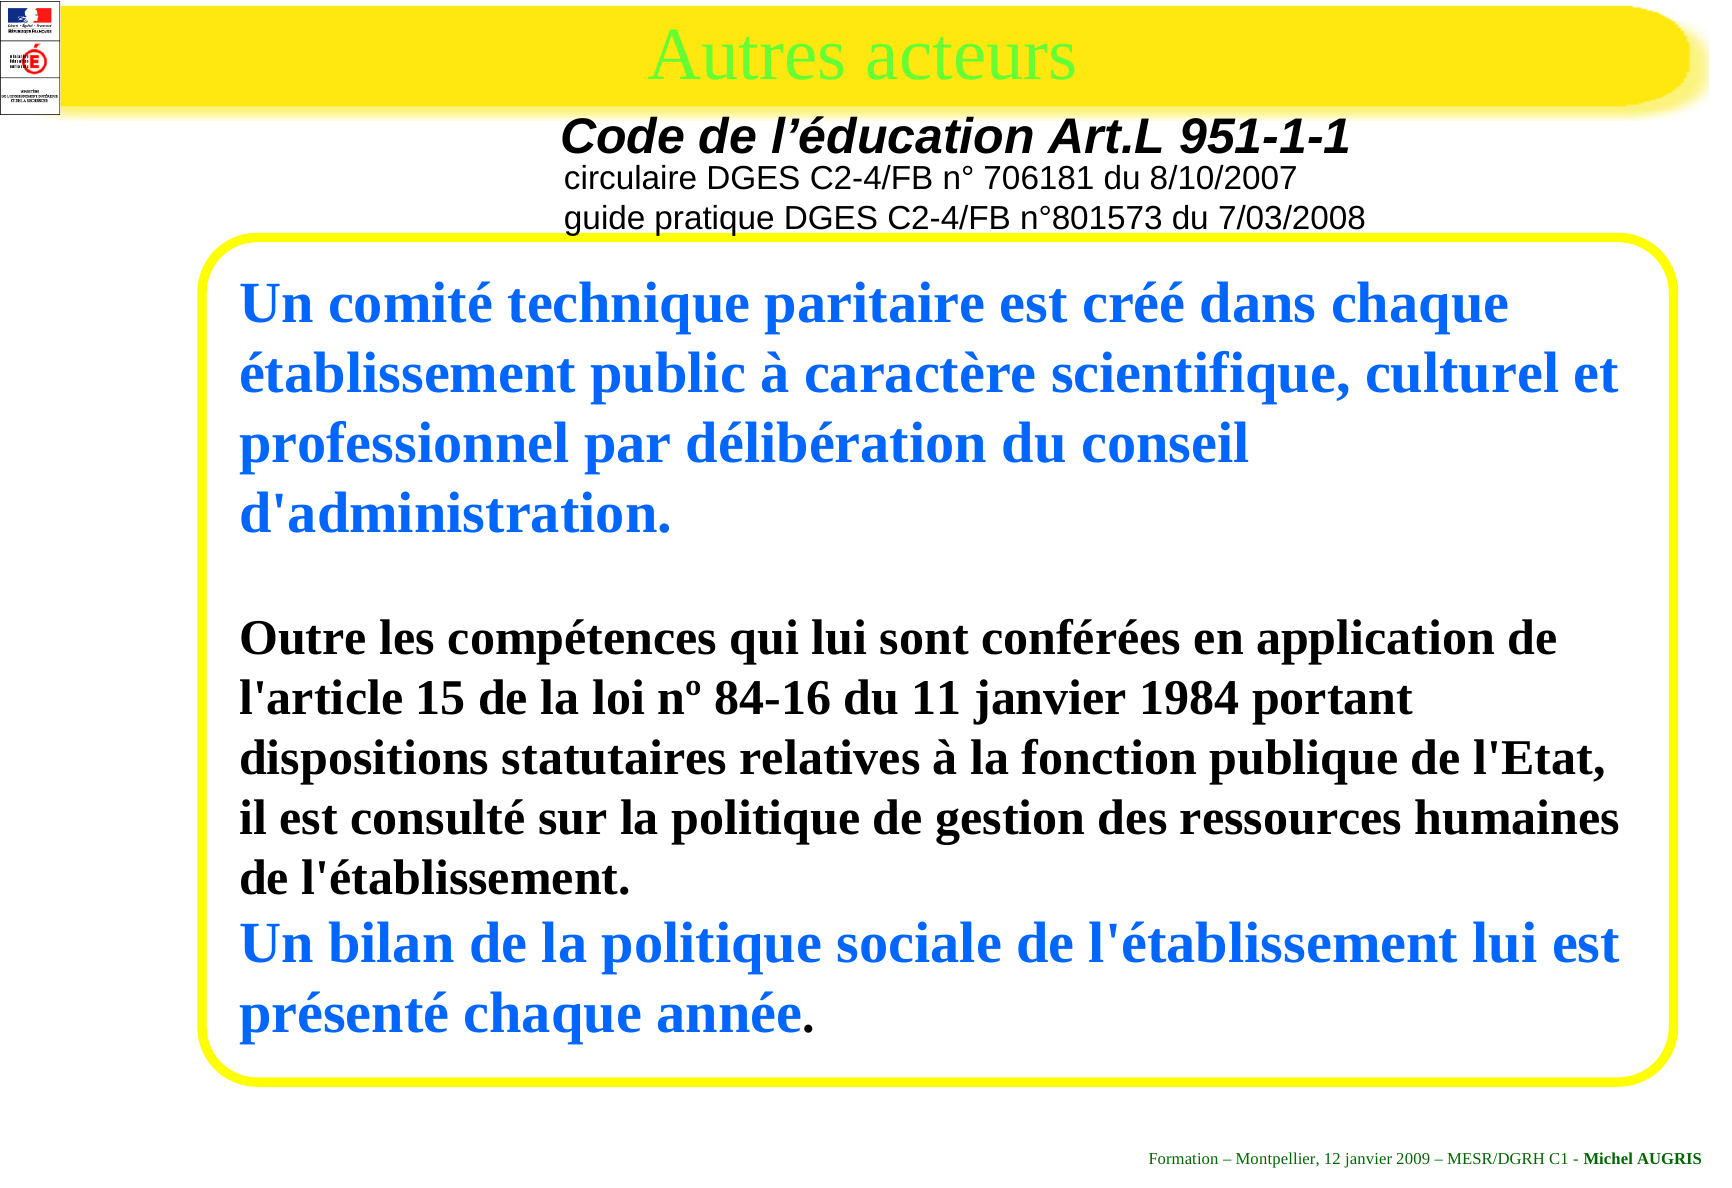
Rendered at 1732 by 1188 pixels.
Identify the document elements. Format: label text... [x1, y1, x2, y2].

picture [1382, 0, 1710, 121]
picture [0, 0, 545, 121]
text_box Autres acteurs [127, 0, 1599, 100]
text_box circulaire DGES C2-4/FB n° 706181 du 8/10/2007 guide pratique DGES C2-4/FB n°801573 du 7/03/2008 [489, 148, 1392, 244]
text_box Un comité technique paritaire est créé dans chaque établissement public à caractère scientifique, culturel et professionnel par délibération du conseil d'administration. Outre les compétences qui lui sont conférées en application de l'article 15 de la loi nº 84-16 du 11 janvier 1984 portant dispositions statutaires relatives à la fonction publique de l'Etat, il est consulté sur la politique de gestion des ressources humaines de l'établissement. Un bilan de la politique sociale de l'établissement lui est présenté chaque année. [224, 256, 1653, 1053]
text_box Code de l’éducation Art.L 951-1-1 [545, 100, 1382, 148]
